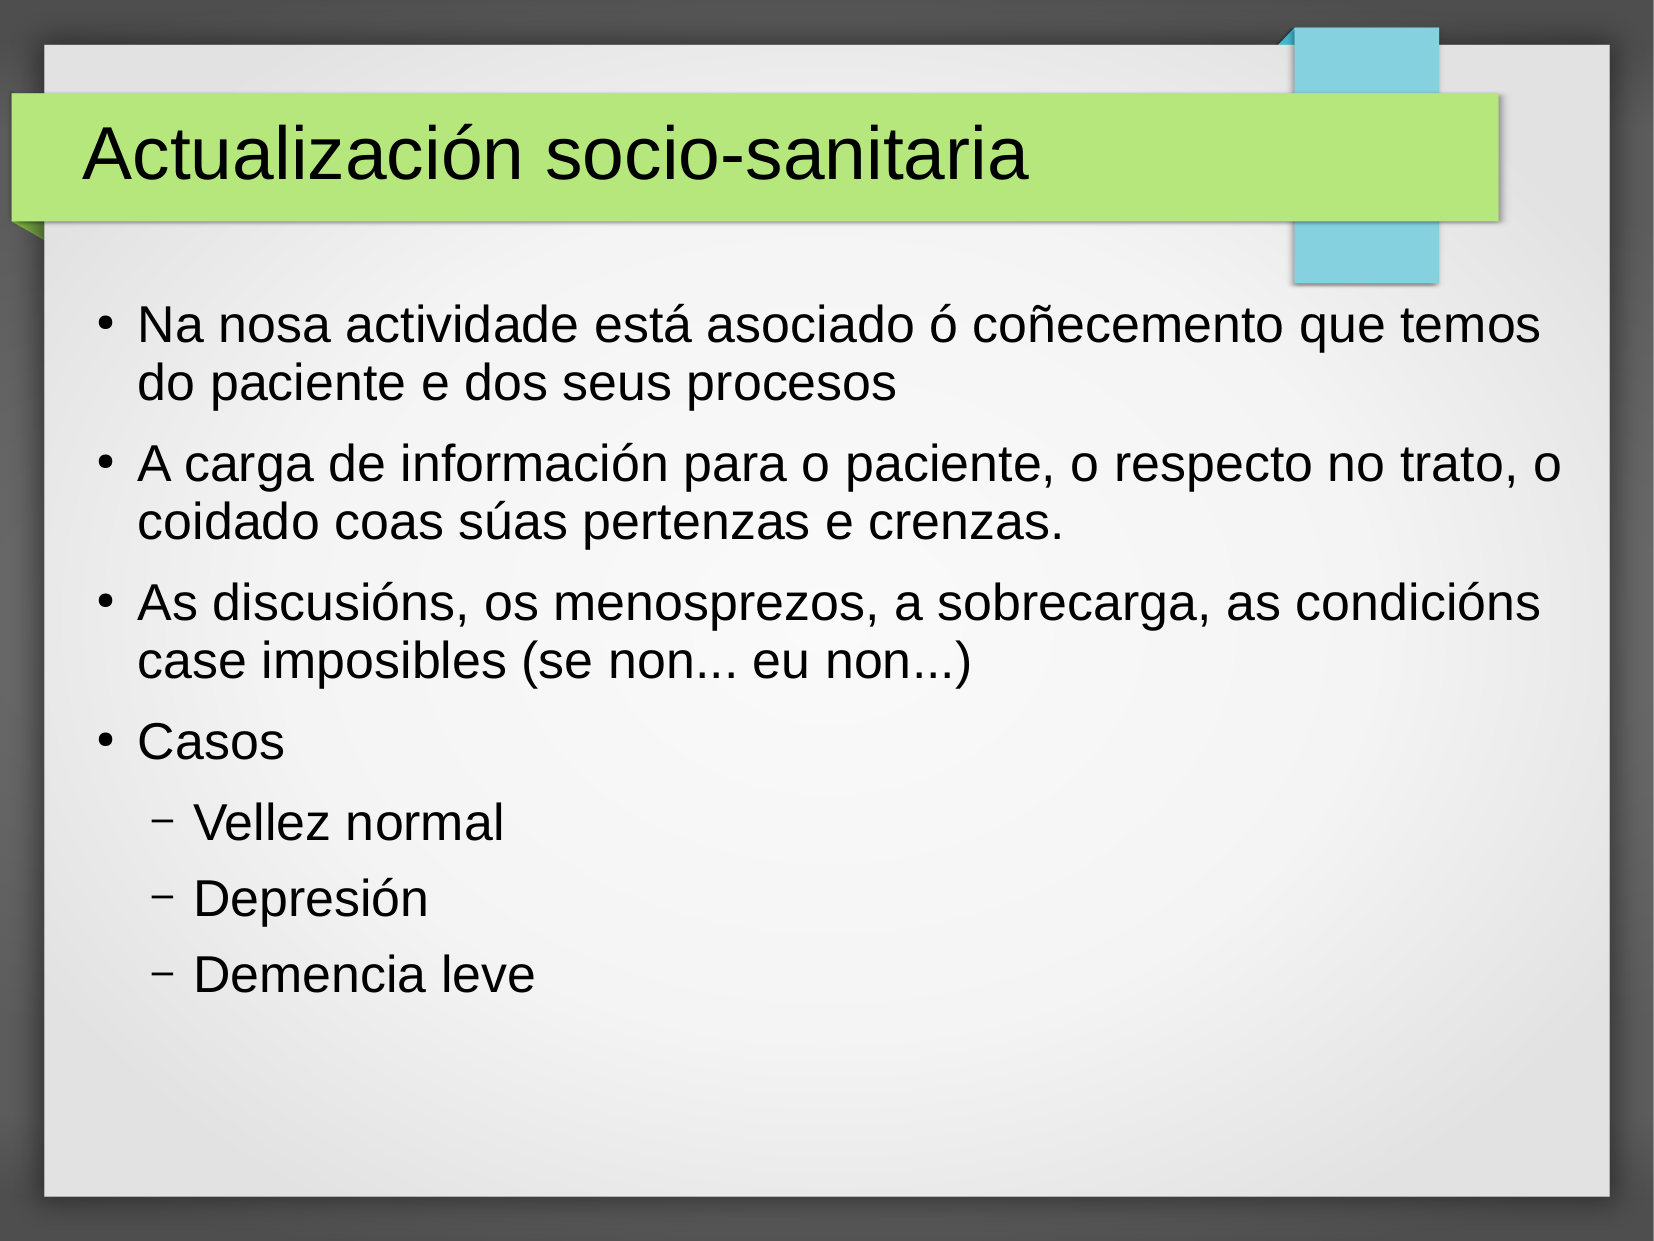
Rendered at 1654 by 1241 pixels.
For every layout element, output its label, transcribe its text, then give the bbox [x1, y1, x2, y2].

picture [0, 0, 1654, 1241]
title Actualización socio-sanitaria [82, 94, 1264, 213]
list Na nosa actividade está asociado ó coñecemento que temos do paciente e dos seus procesos A carga de información para o paciente, o respecto no trato, o coidado coas súas pertenzas e crenzas. As discusións, os menosprezos, a sobrecarga, as condicións case imposibles (se non... eu non...) Casos Vellez normal Depresión Demencia leve [82, 295, 1571, 1015]
